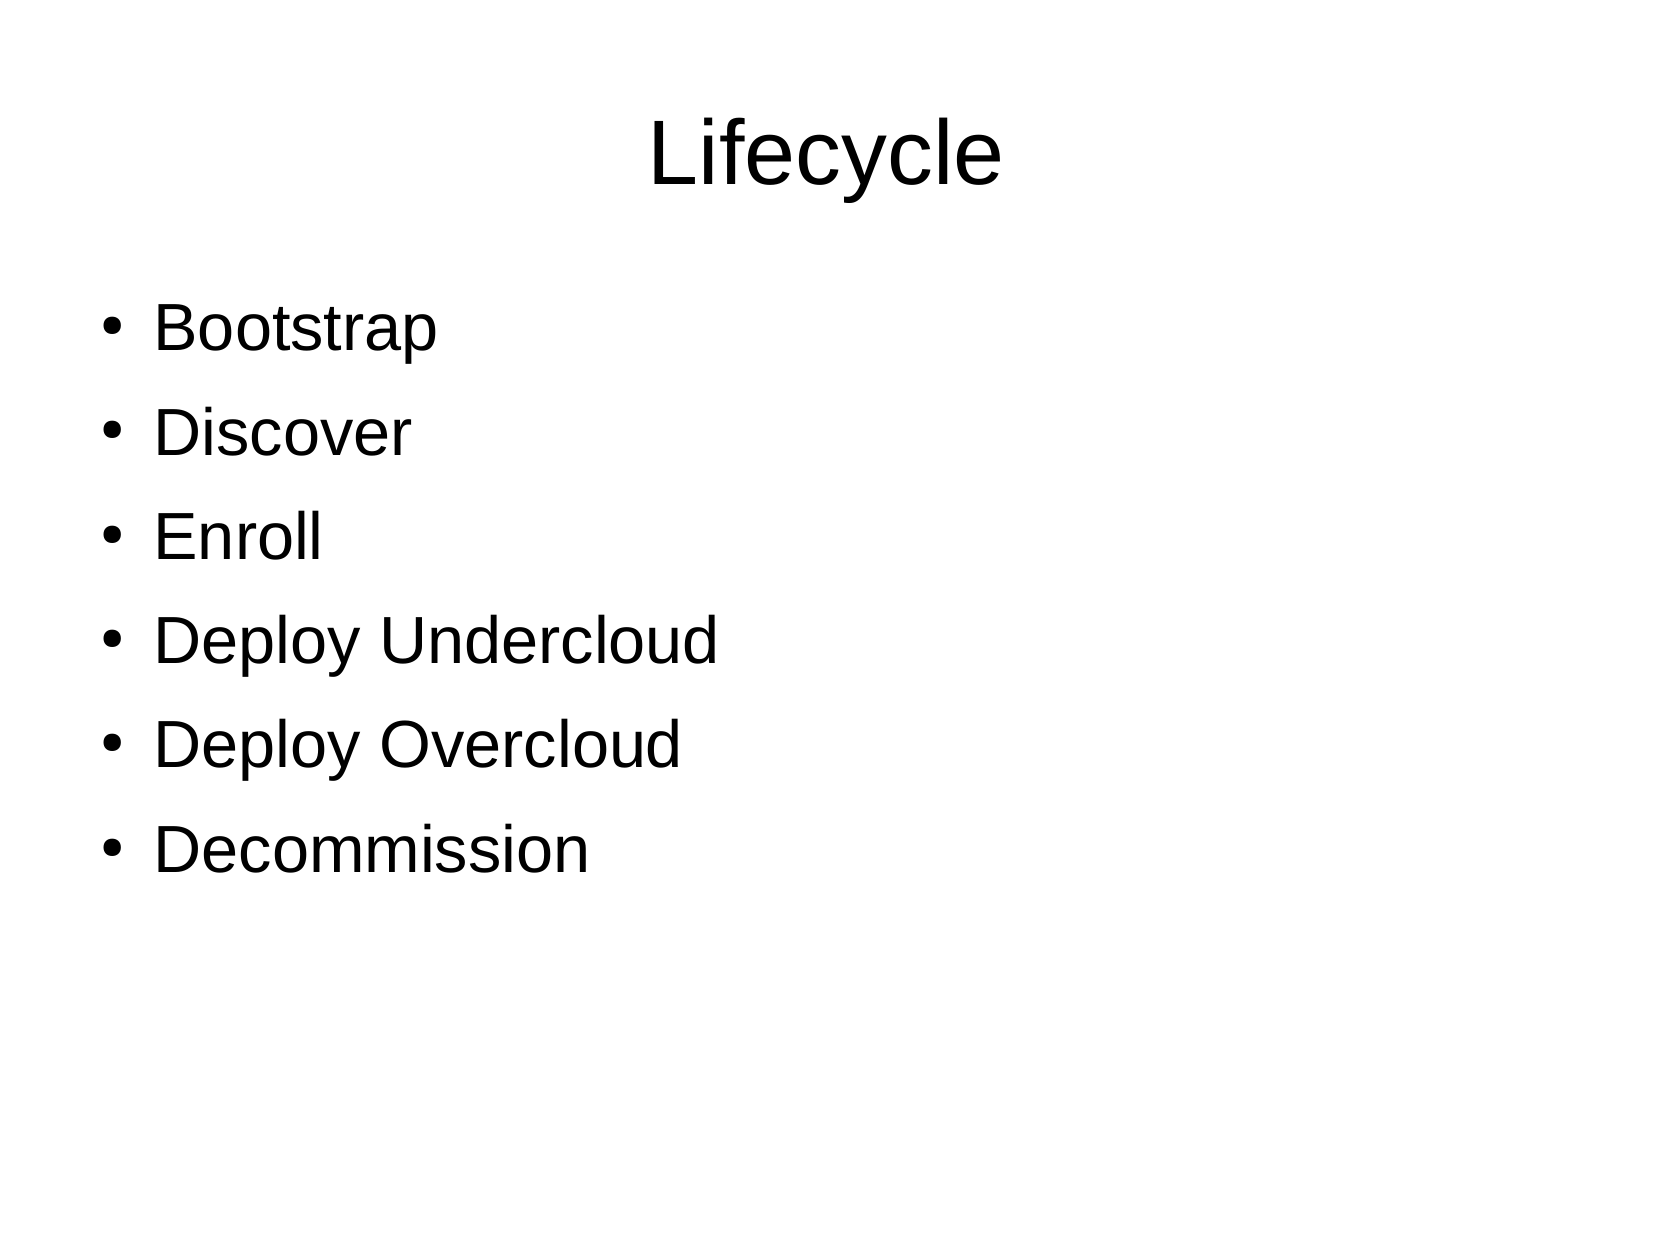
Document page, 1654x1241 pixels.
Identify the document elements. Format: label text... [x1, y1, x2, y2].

list Bootstrap Discover Enroll Deploy Undercloud Deploy Overcloud Decommission [82, 290, 1571, 1010]
title Lifecycle [82, 49, 1571, 257]
